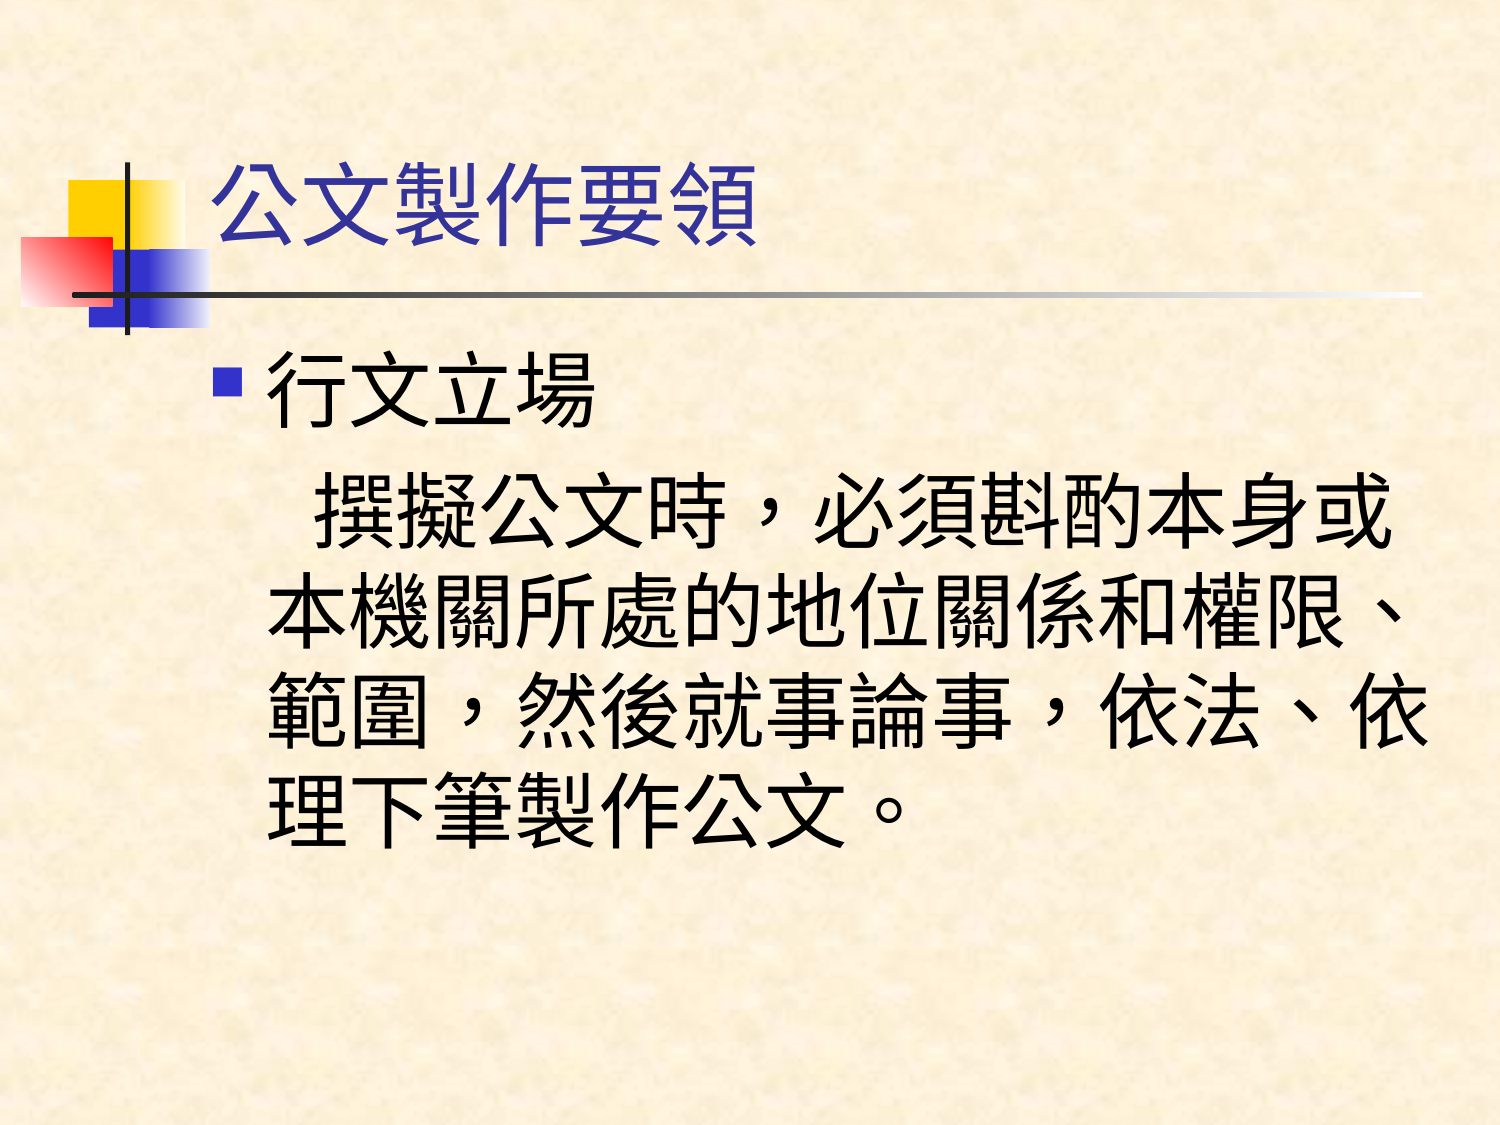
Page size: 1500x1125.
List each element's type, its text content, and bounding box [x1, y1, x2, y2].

picture [0, 0, 1500, 1125]
list 行文立場 撰擬公文時，必須斟酌本身或本機關所處的地位關係和權限、範圍，然後就事論事，依法、依理下筆製作公文。 [193, 331, 1469, 1007]
title 公文製作要領 [193, 78, 1473, 266]
